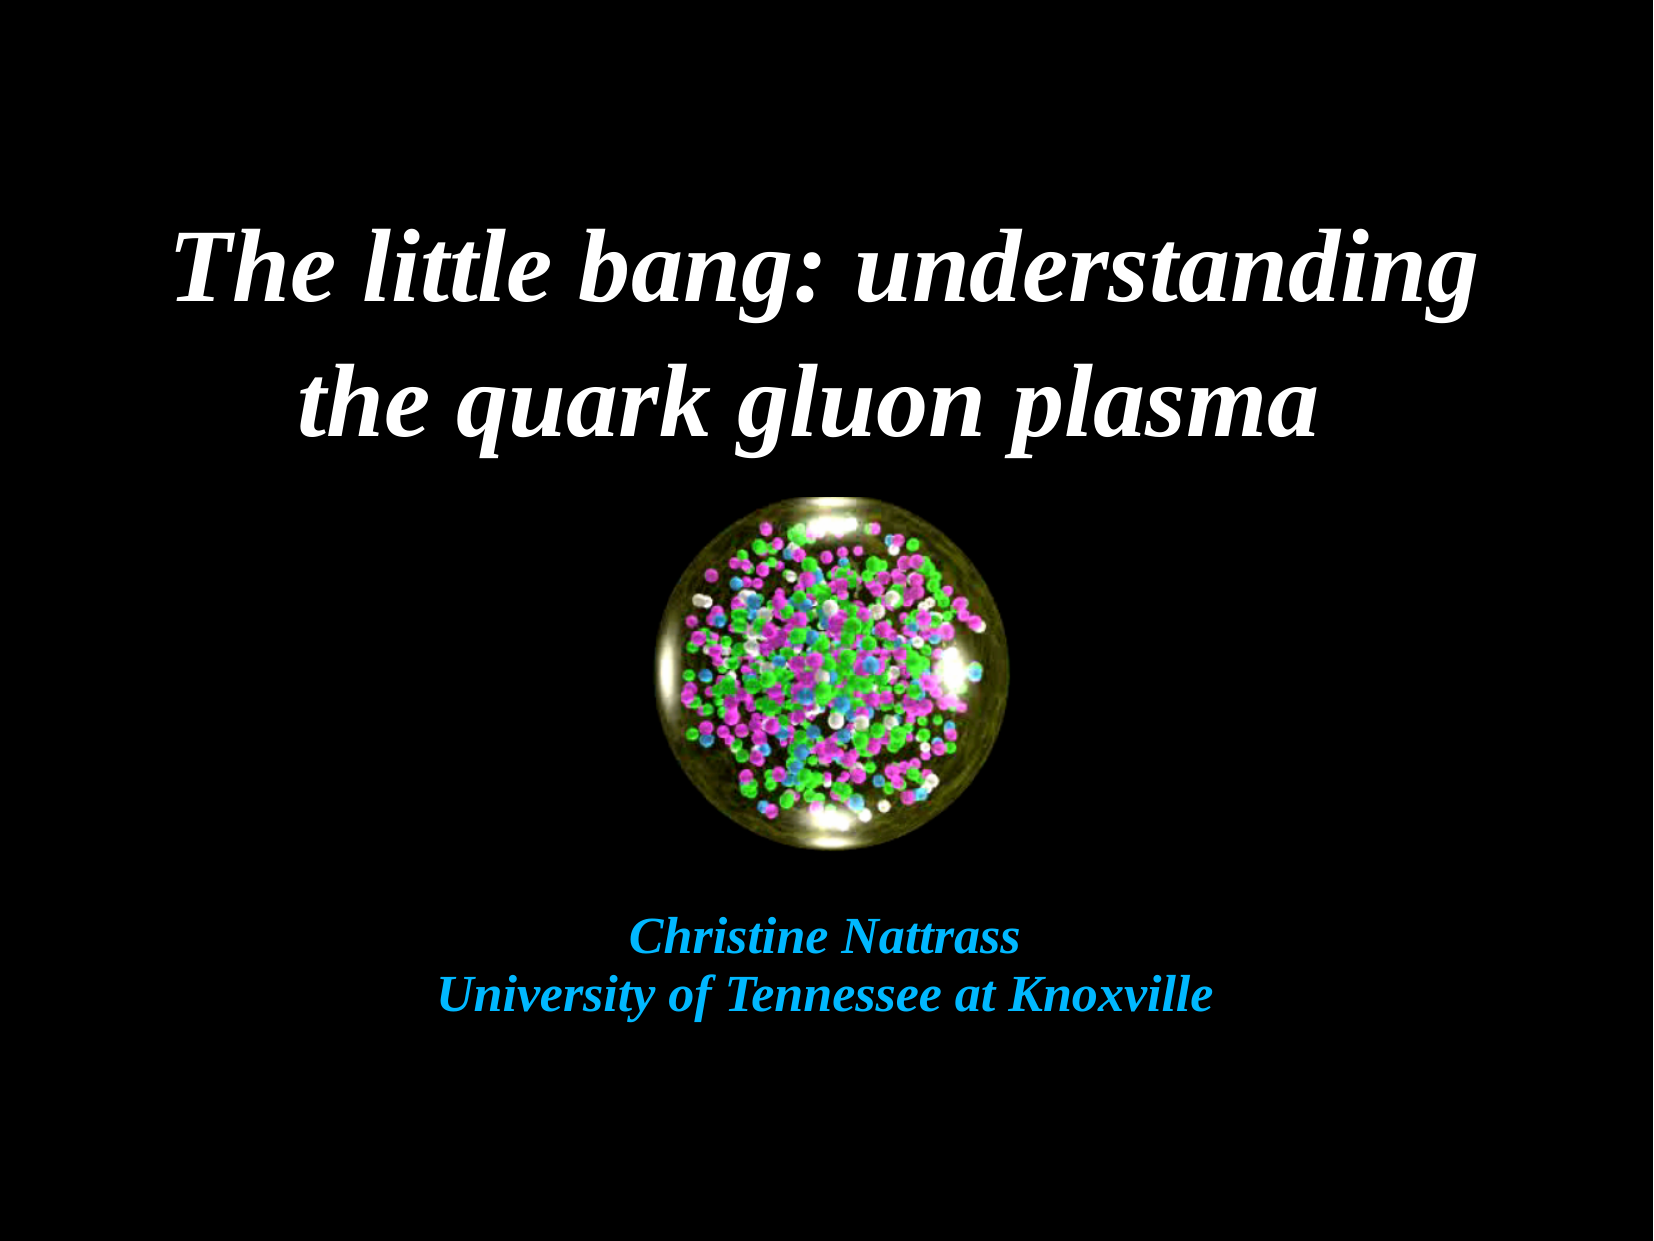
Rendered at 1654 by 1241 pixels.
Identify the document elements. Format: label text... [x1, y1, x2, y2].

picture [581, 497, 1069, 861]
text_box Christine Nattrass University of Tennessee at Knoxville [412, 899, 1238, 1031]
text_box The little bang: understanding the quark gluon plasma [131, 201, 1519, 471]
